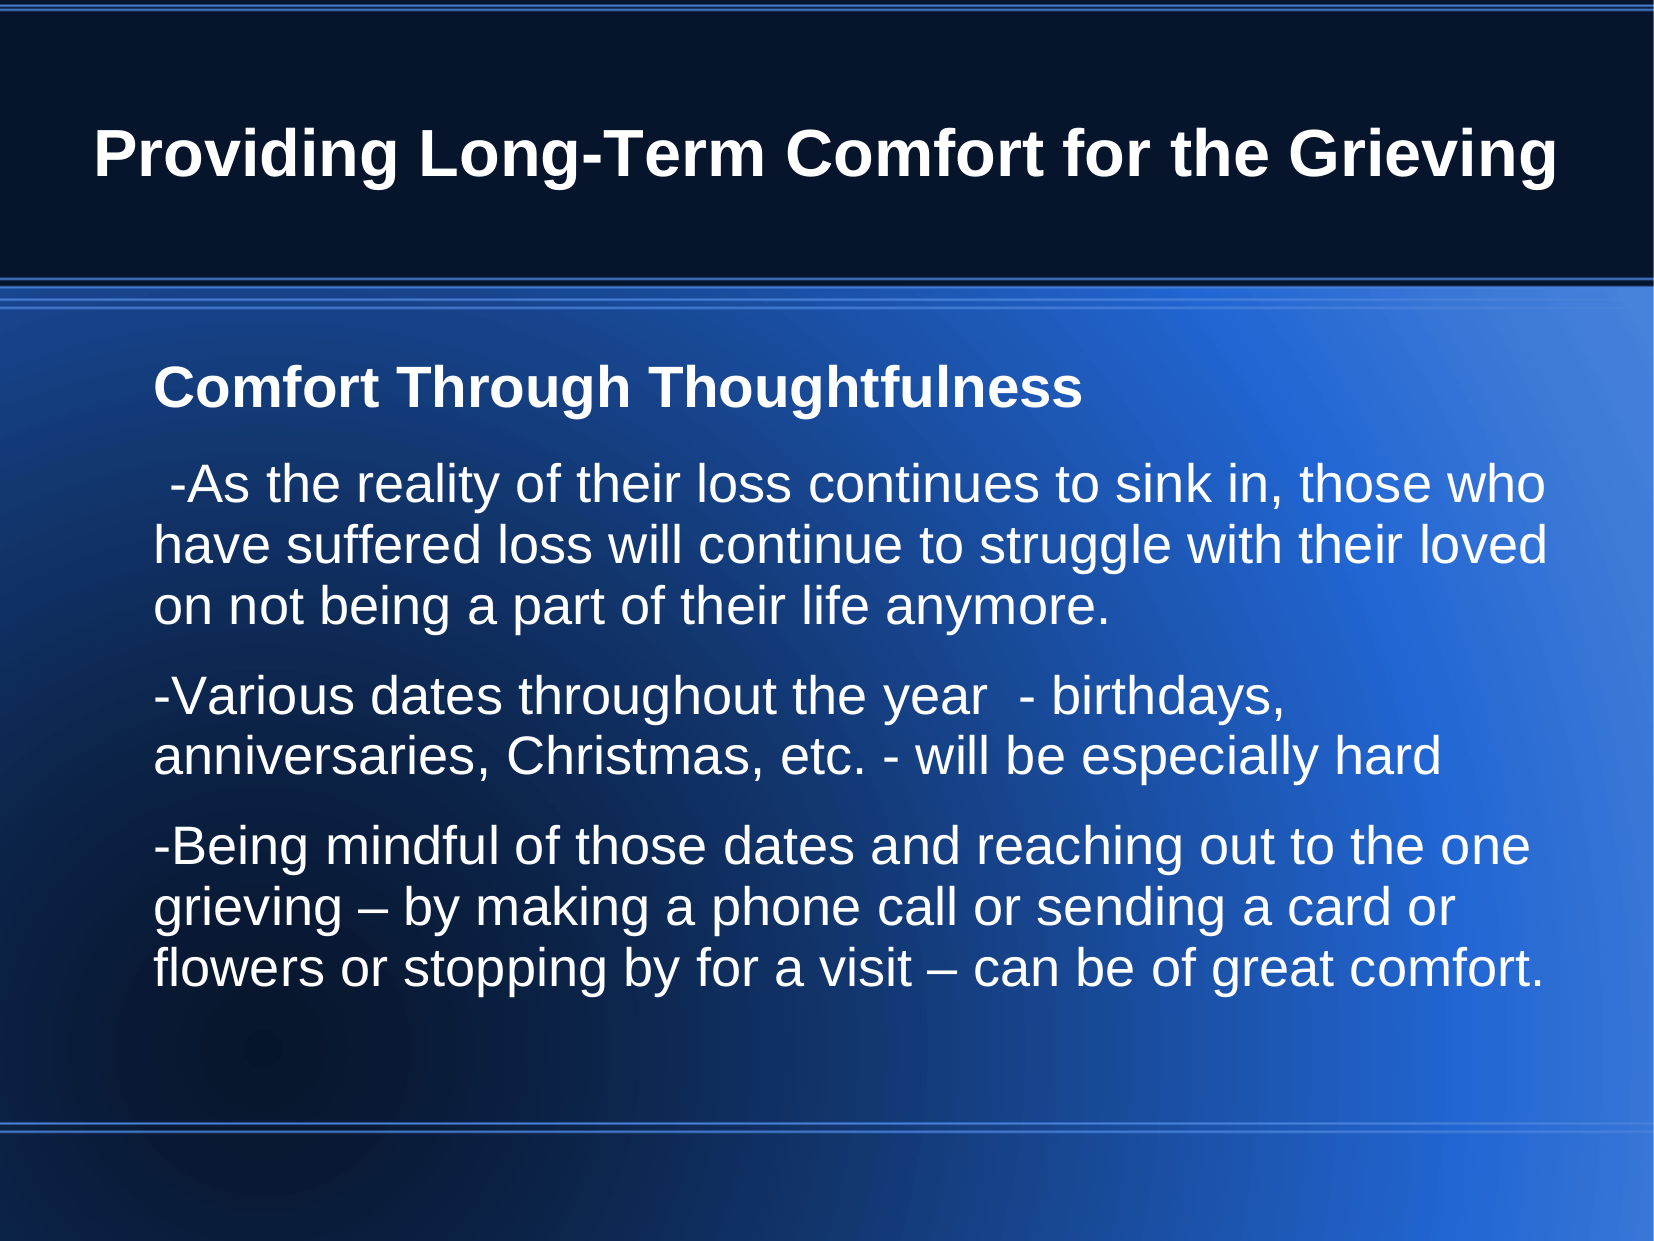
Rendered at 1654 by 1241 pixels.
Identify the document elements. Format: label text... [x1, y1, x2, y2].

title Providing Long-Term Comfort for the Grieving [82, 49, 1571, 257]
list Comfort Through Thoughtfulness -As the reality of their loss continues to sink in, those who have suffered loss will continue to struggle with their loved on not being a part of their life anymore. -Various dates throughout the year - birthdays, anniversaries, Christmas, etc. - will be especially hard -Being mindful of those dates and reaching out to the one grieving – by making a phone call or sending a card or flowers or stopping by for a visit – can be of great comfort. [82, 355, 1571, 1058]
picture [0, 0, 1654, 1241]
